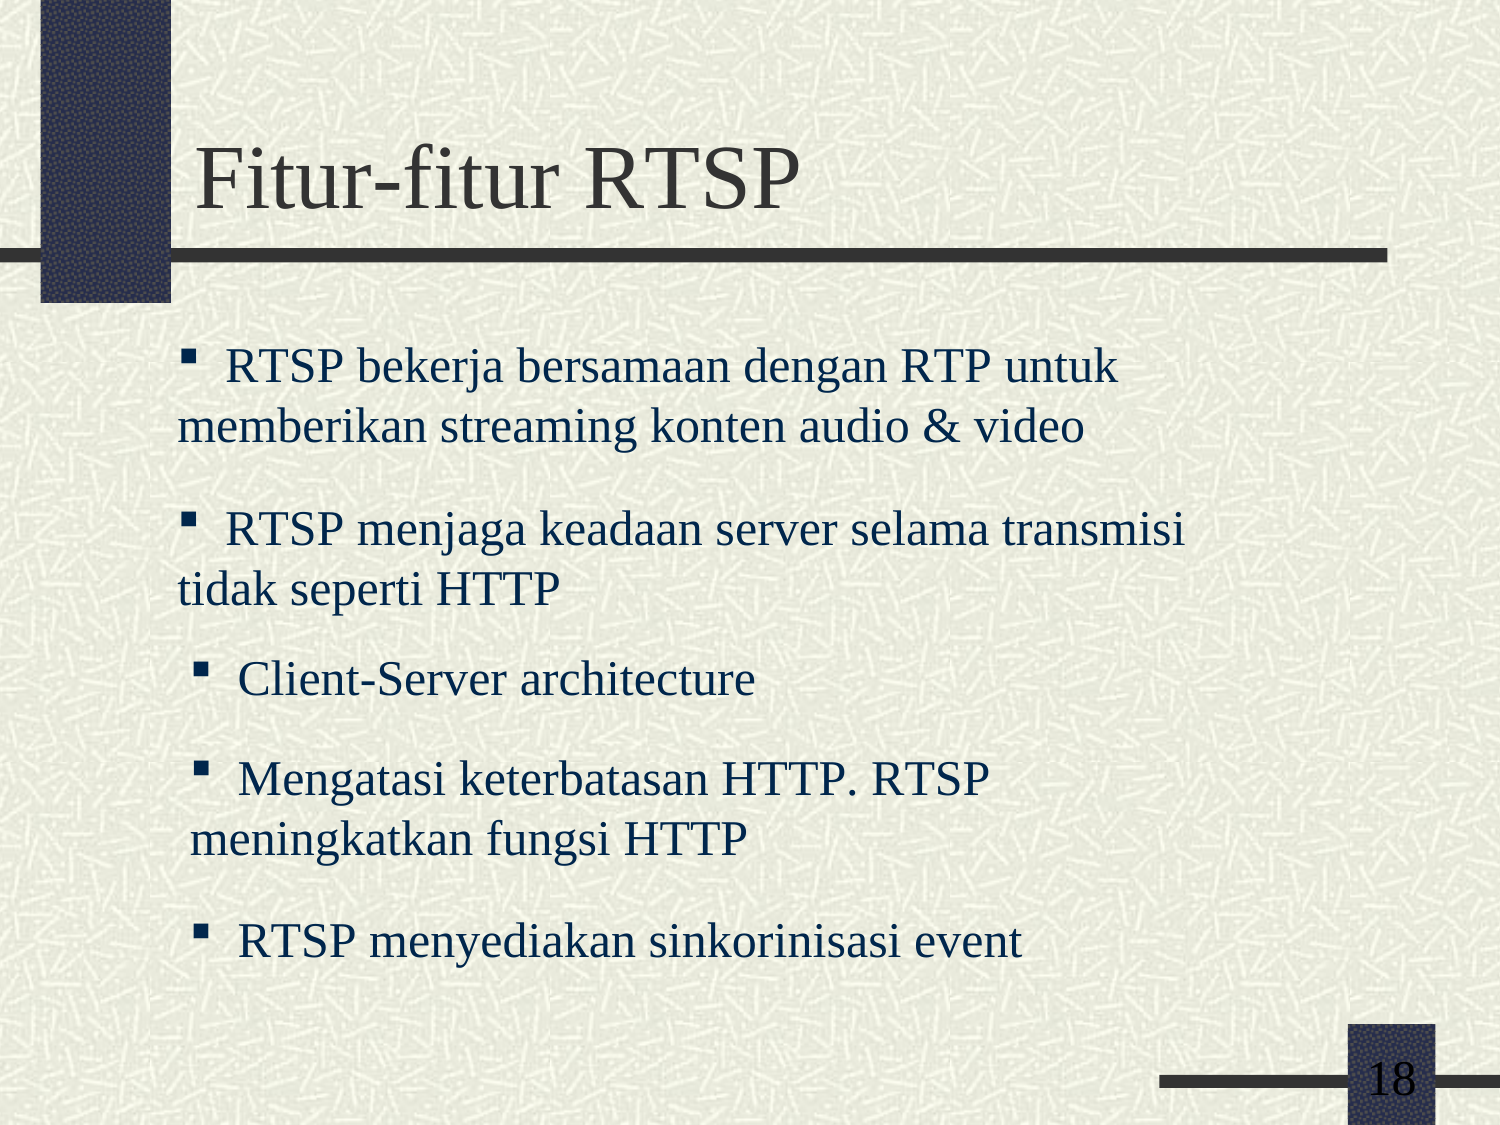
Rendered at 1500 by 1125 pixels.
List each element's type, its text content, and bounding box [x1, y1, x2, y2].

text_box RTSP menyediakan sinkorinisasi event [174, 899, 1288, 976]
text_box RTSP menjaga keadaan server selama transmisi tidak seperti HTTP [162, 487, 1238, 623]
picture [0, 0, 1500, 1125]
text_box RTSP bekerja bersamaan dengan RTP untuk memberikan streaming konten audio & video [162, 324, 1251, 461]
text_box Client-Server architecture [174, 637, 1213, 713]
title Fitur-fitur RTSP [179, 46, 1455, 235]
text_box Mengatasi keterbatasan HTTP. RTSP meningkatkan fungsi HTTP [174, 737, 1226, 873]
